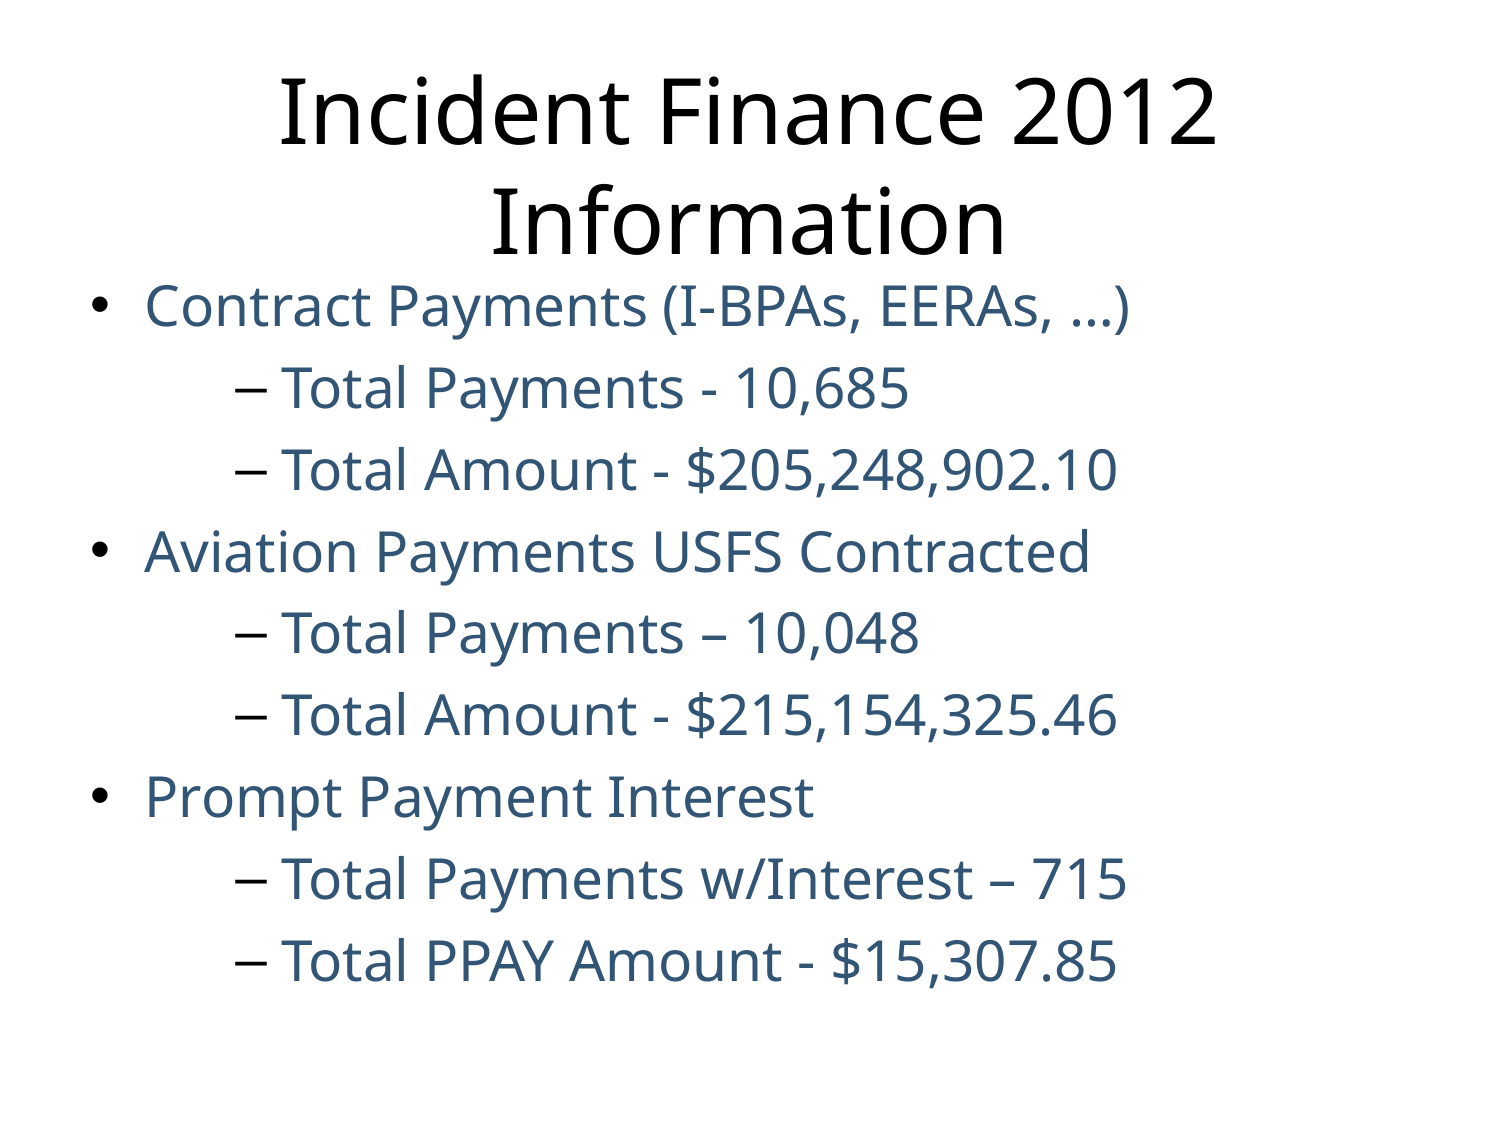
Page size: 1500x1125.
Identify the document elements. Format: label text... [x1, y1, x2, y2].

title Incident Finance 2012 Information [75, 45, 1426, 233]
list Contract Payments (I-BPAs, EERAs, …) Total Payments - 10,685 Total Amount - $205,248,902.10 Aviation Payments USFS Contracted Total Payments – 10,048 Total Amount - $215,154,325.46 Prompt Payment Interest Total Payments w/Interest – 715 Total PPAY Amount - $15,307.85 [75, 262, 1426, 1005]
